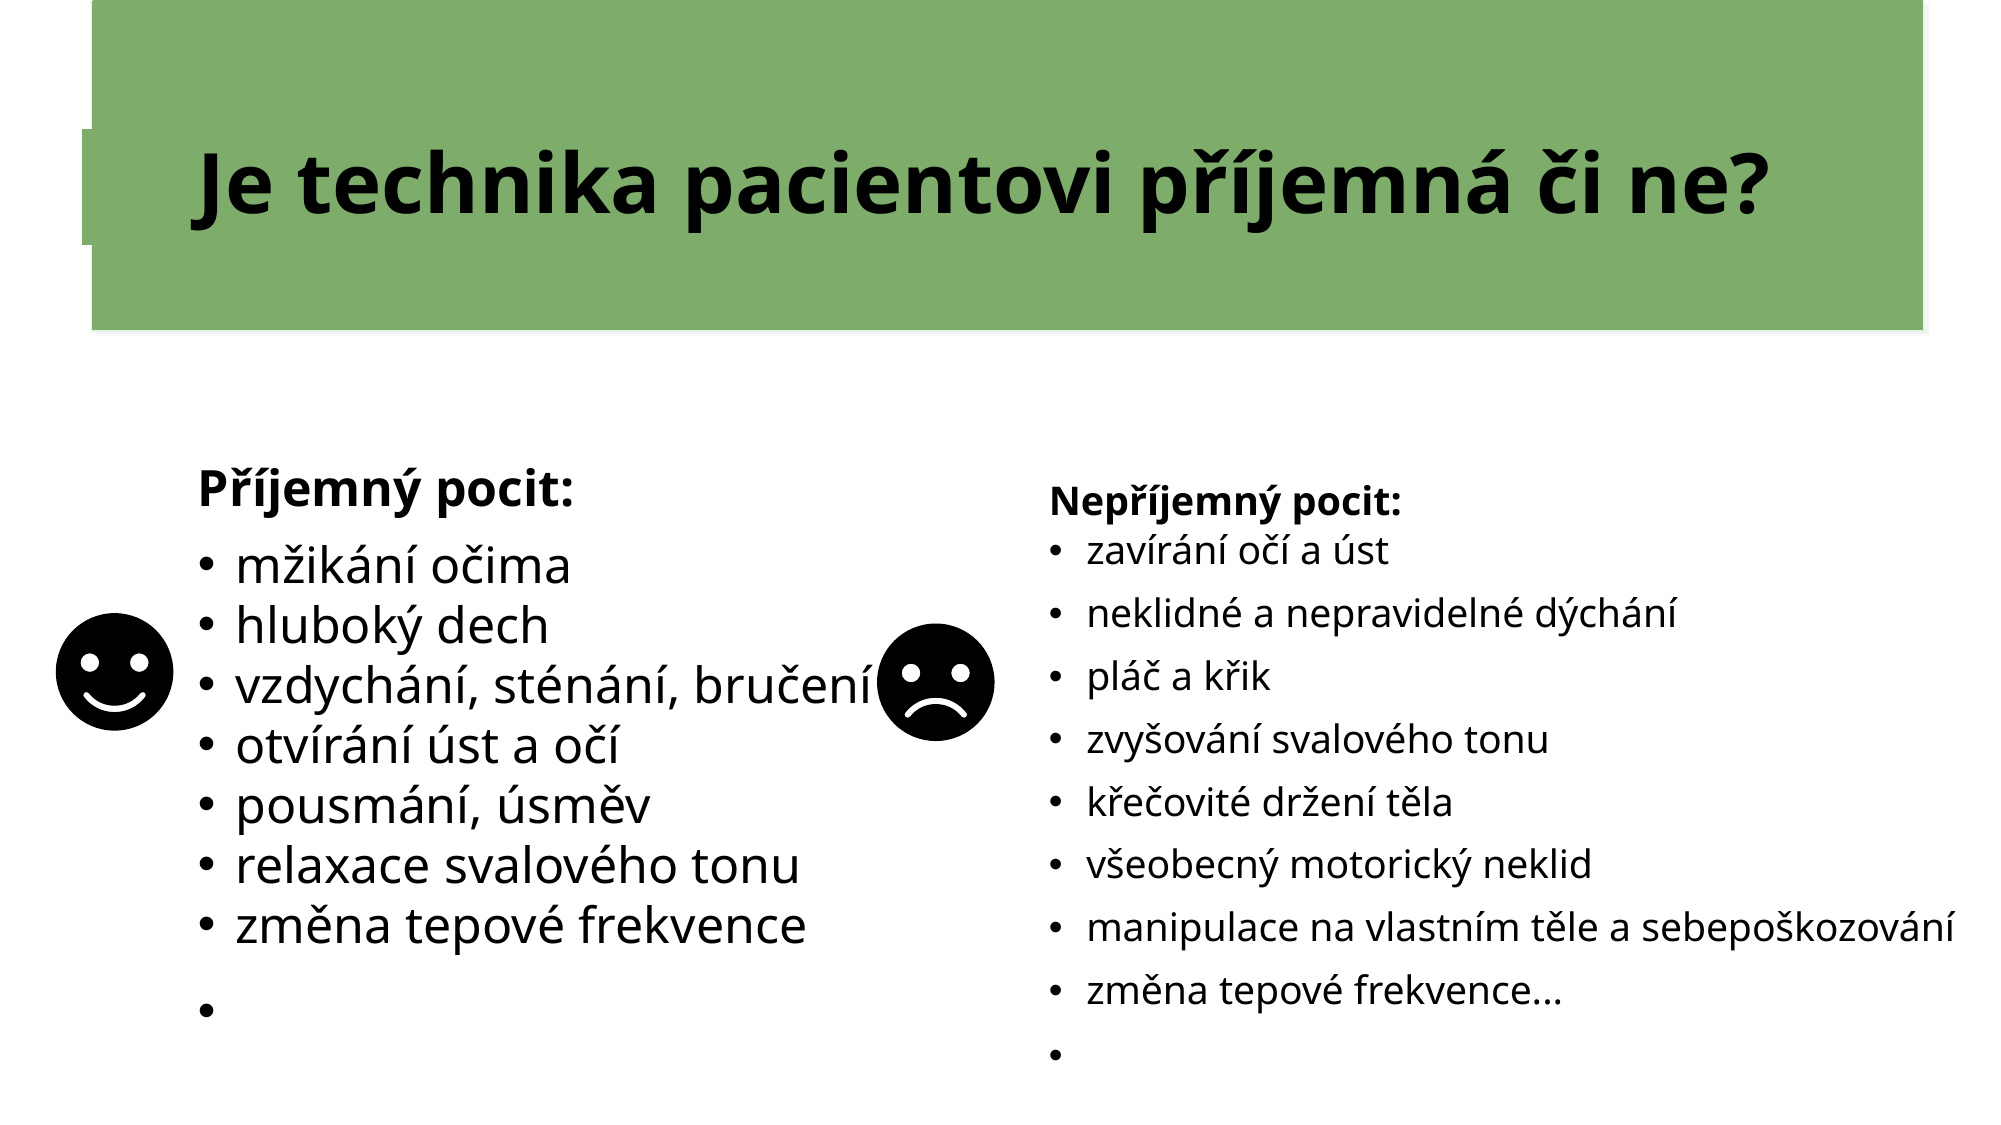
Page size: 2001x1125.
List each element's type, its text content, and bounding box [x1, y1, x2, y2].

list mžikání očima hluboký dech vzdychání, sténání, bručení otvírání úst a očí pousmání, úsměv relaxace svalového tonu změna tepové frekvence [183, 525, 994, 1013]
picture [860, 607, 1011, 758]
list zavírání očí a úst neklidné a nepravidelné dýchání pláč a křik zvyšování svalového tonu křečovité držení těla všeobecný motorický neklid manipulace na vlastním těle a sebepoškozování změna tepové frekvence... [1034, 523, 1972, 1036]
list Příjemný pocit: [183, 389, 994, 525]
picture [39, 596, 190, 747]
title Je technika pacientovi příjemná či ne? [183, 90, 1852, 284]
list Nepříjemný pocit: [1034, 396, 1845, 523]
